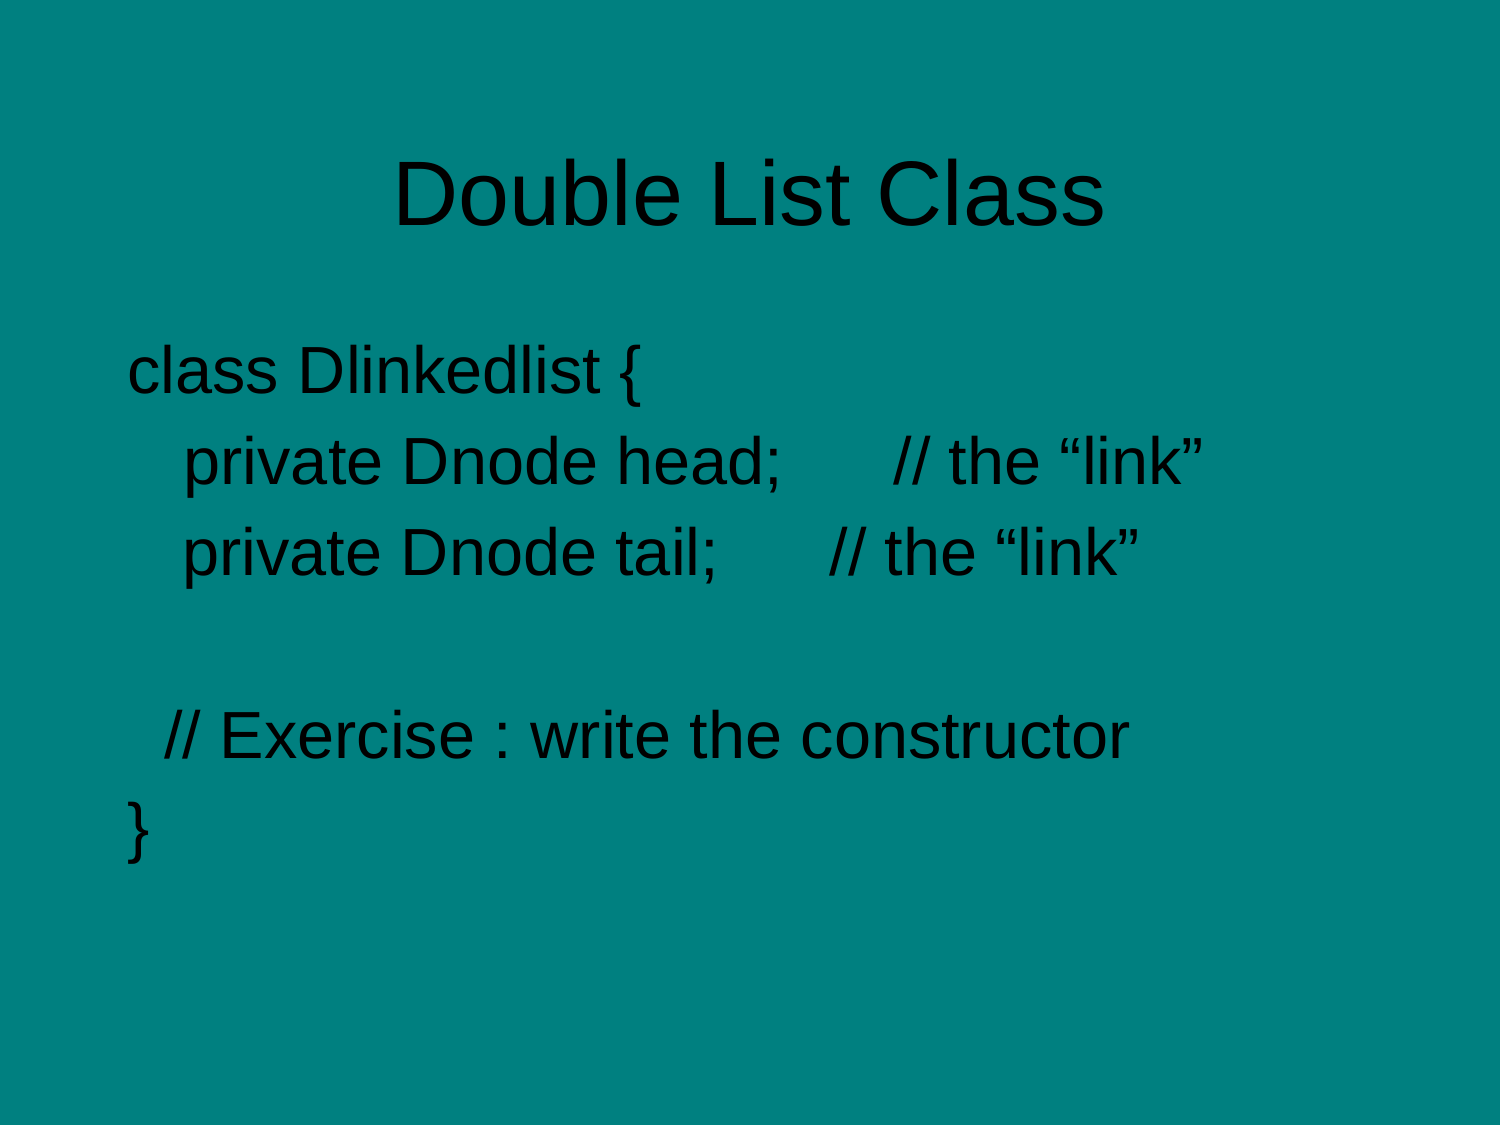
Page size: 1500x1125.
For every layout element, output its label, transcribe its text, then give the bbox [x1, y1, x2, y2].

title Double List Class [112, 99, 1388, 288]
list class Dlinkedlist { private Dnode head; // the “link” private Dnode tail; // the “link” // Exercise : write the constructor } [112, 324, 1388, 1051]
